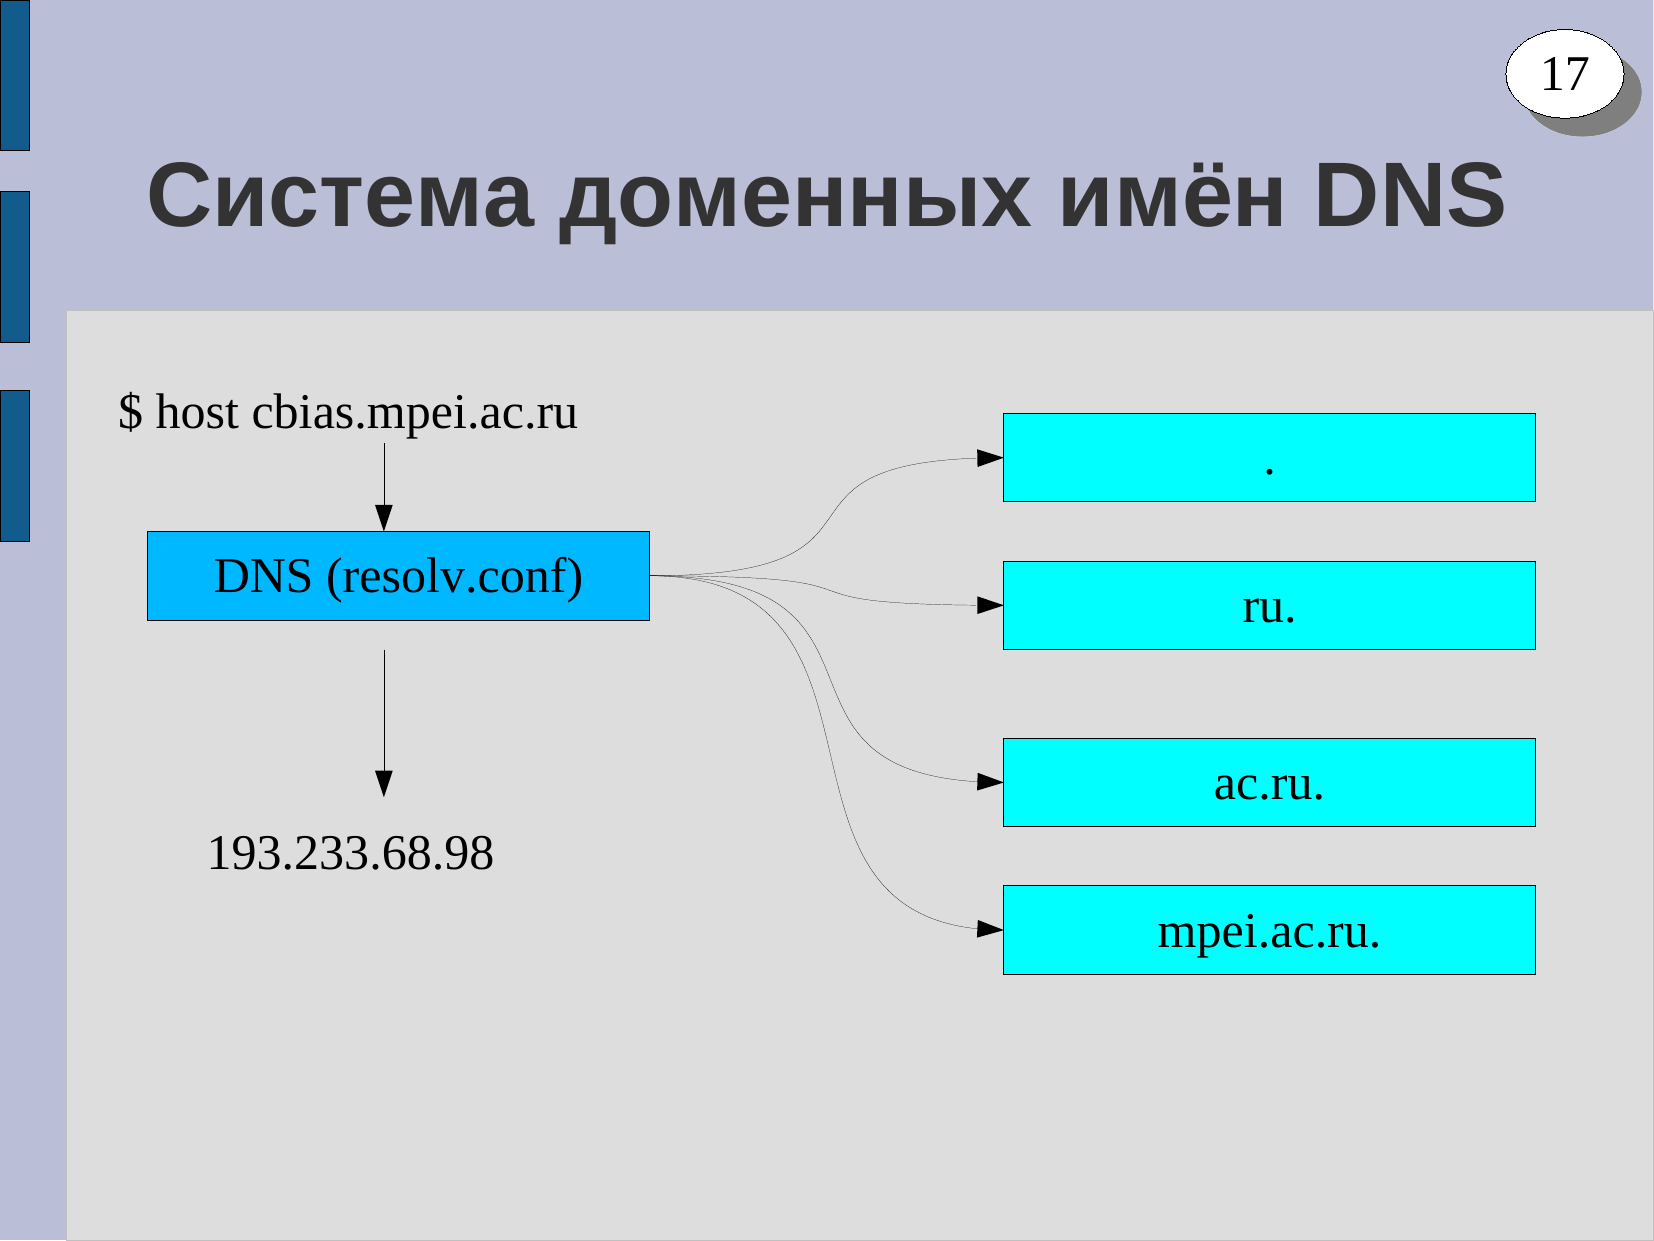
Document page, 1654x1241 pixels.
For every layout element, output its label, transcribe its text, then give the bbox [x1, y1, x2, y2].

text_box ru. [1003, 561, 1536, 650]
text_box $ host cbias.mpei.ac.ru [118, 383, 591, 440]
text_box 193.233.68.98 [206, 825, 495, 881]
text_box 17 [1505, 29, 1625, 119]
text_box mpei.ac.ru. [1003, 885, 1536, 975]
text_box DNS (resolv.conf) [147, 531, 650, 621]
title Система доменных имён DNS [121, 91, 1534, 299]
text_box . [1003, 413, 1536, 502]
text_box ac.ru. [1003, 738, 1536, 827]
